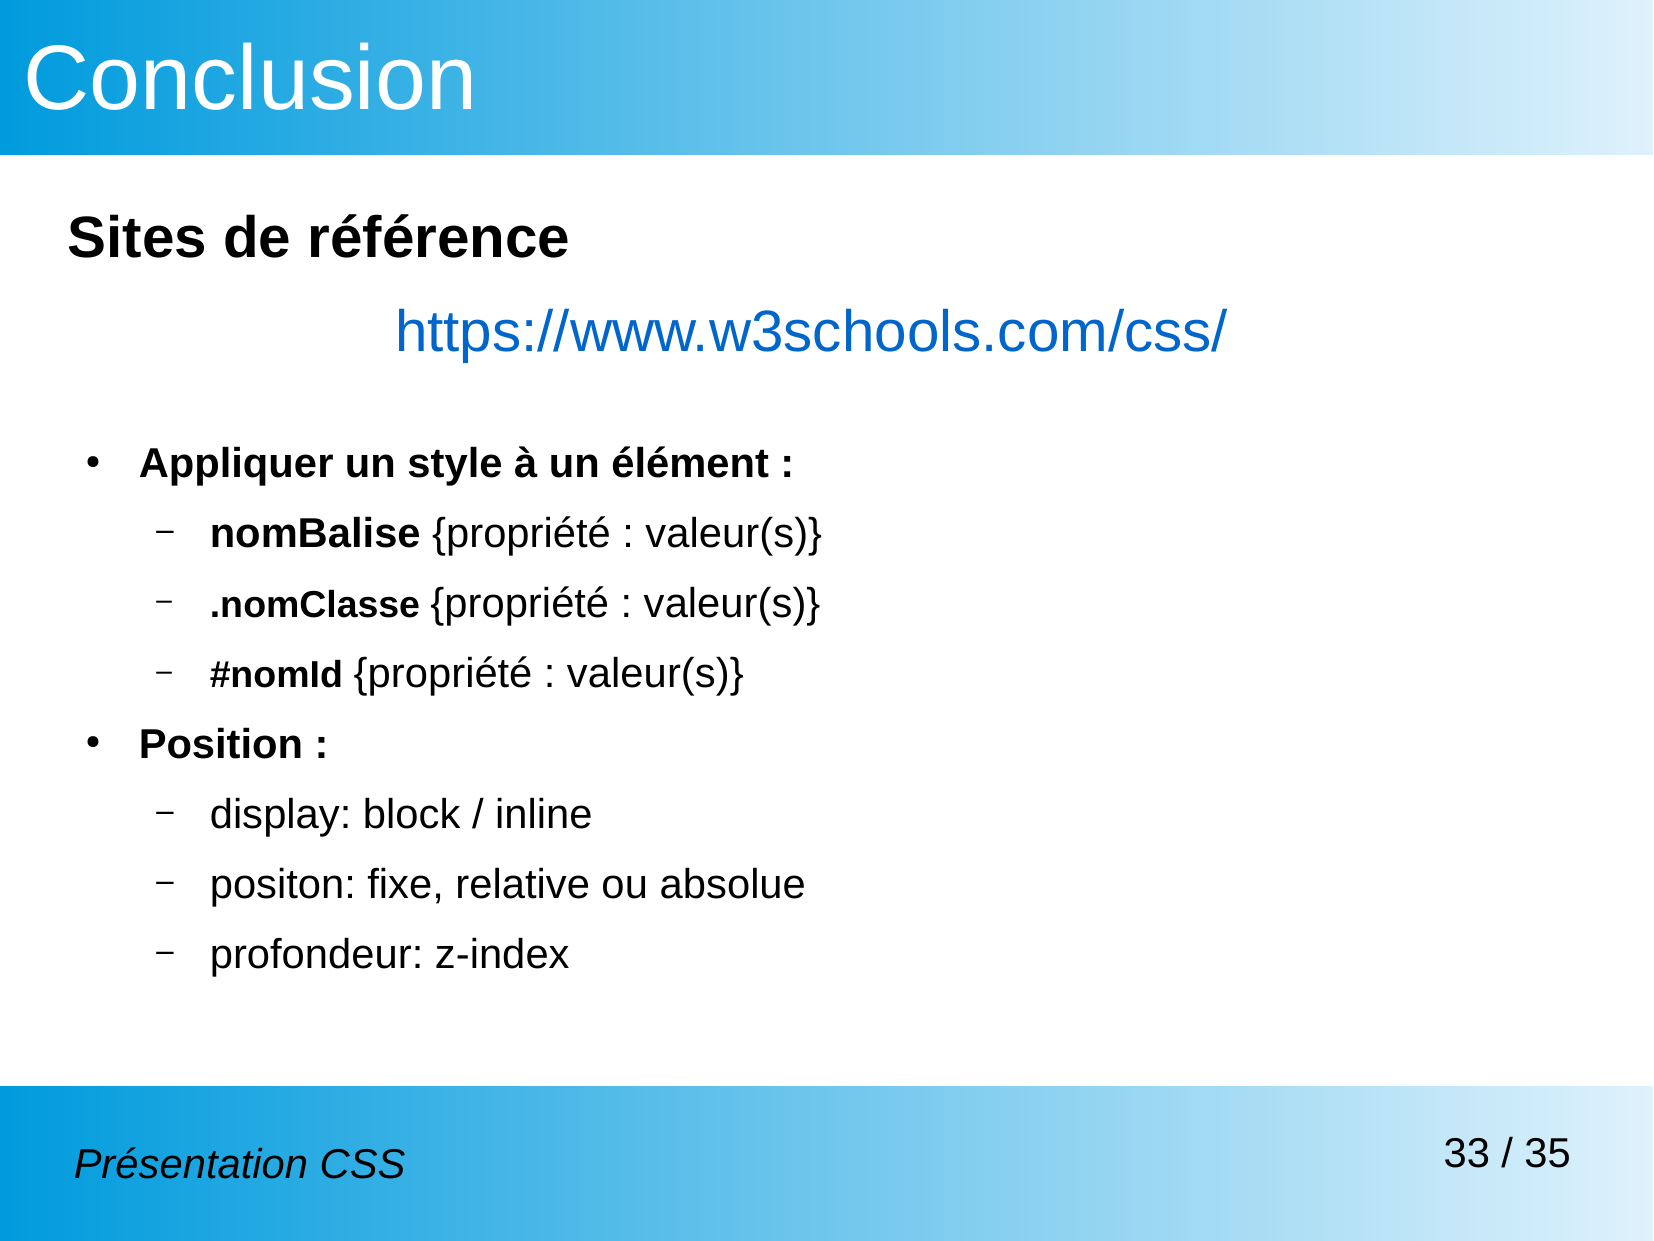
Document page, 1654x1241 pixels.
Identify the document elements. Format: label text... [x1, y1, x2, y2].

title Conclusion [23, 25, 1512, 130]
list Sites de référence https://www.w3schools.com/css/ Appliquer un style à un élément : nomBalise {propriété : valeur(s)} .nomClasse {propriété : valeur(s)} #nomId {propriété : valeur(s)} Position : display: block / inline positon: fixe, relative ou absolue profondeur: z-index [67, 204, 1557, 1006]
